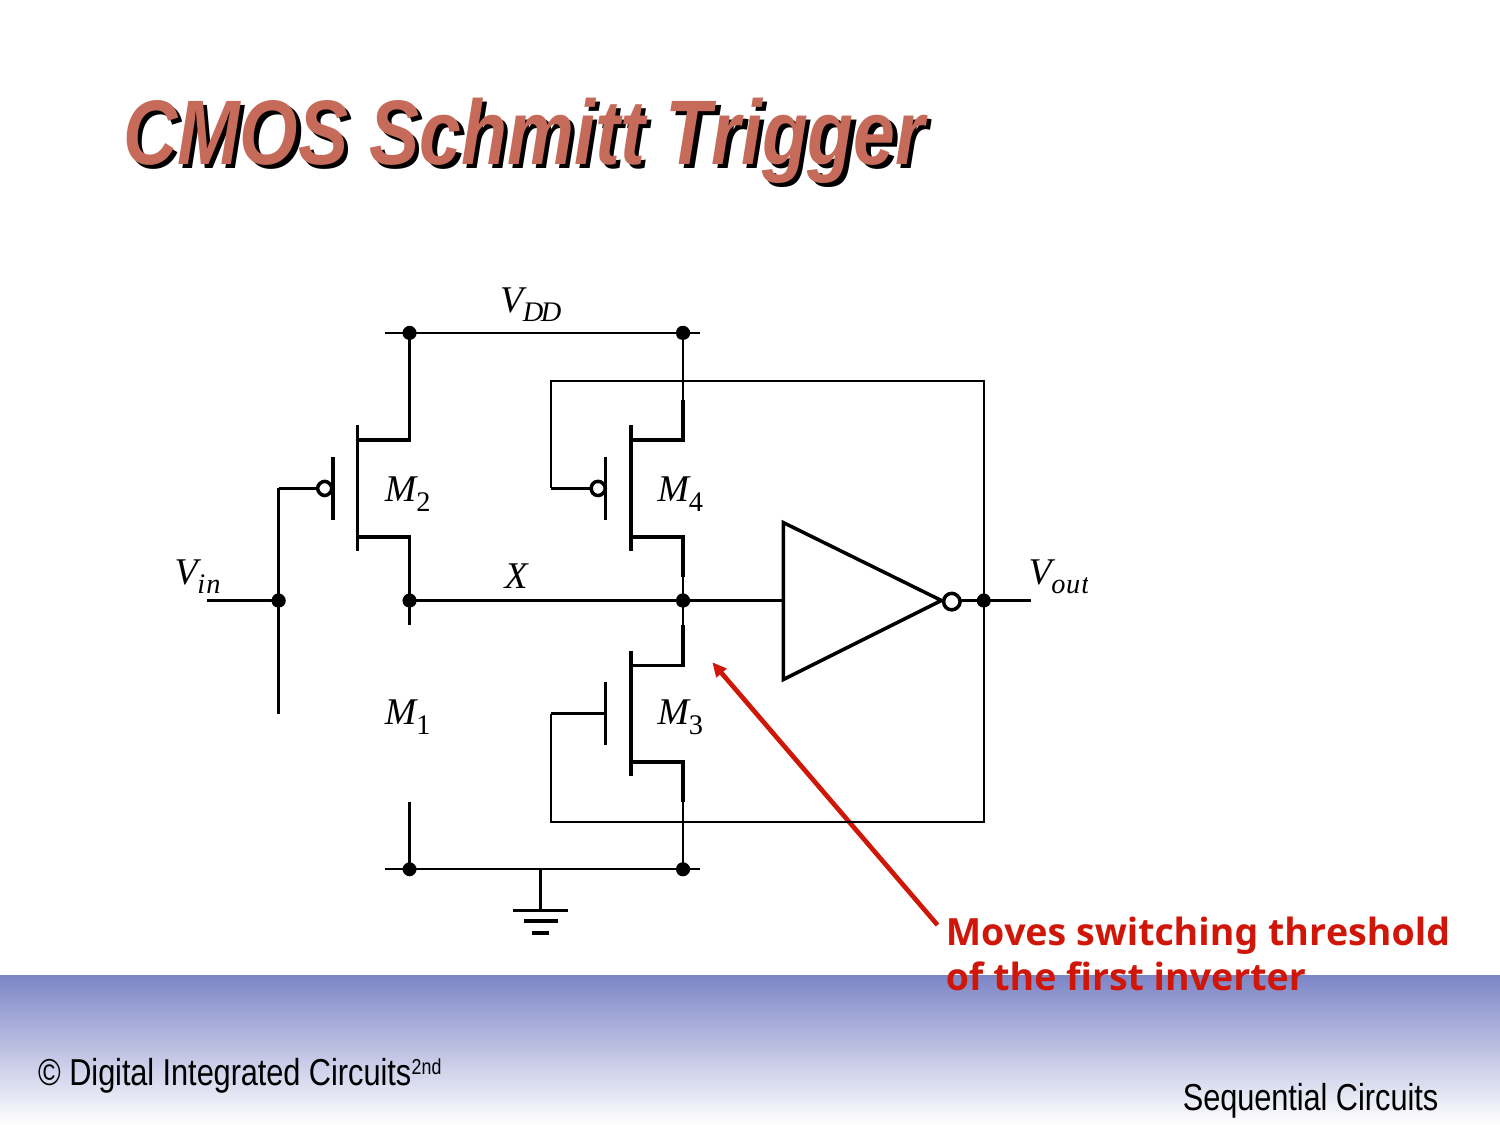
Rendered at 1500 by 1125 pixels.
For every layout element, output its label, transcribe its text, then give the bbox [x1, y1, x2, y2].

text_box Moves switching threshold of the first inverter [931, 899, 1466, 1006]
picture [174, 275, 1088, 937]
title CMOS Schmitt Trigger [108, 65, 1384, 190]
